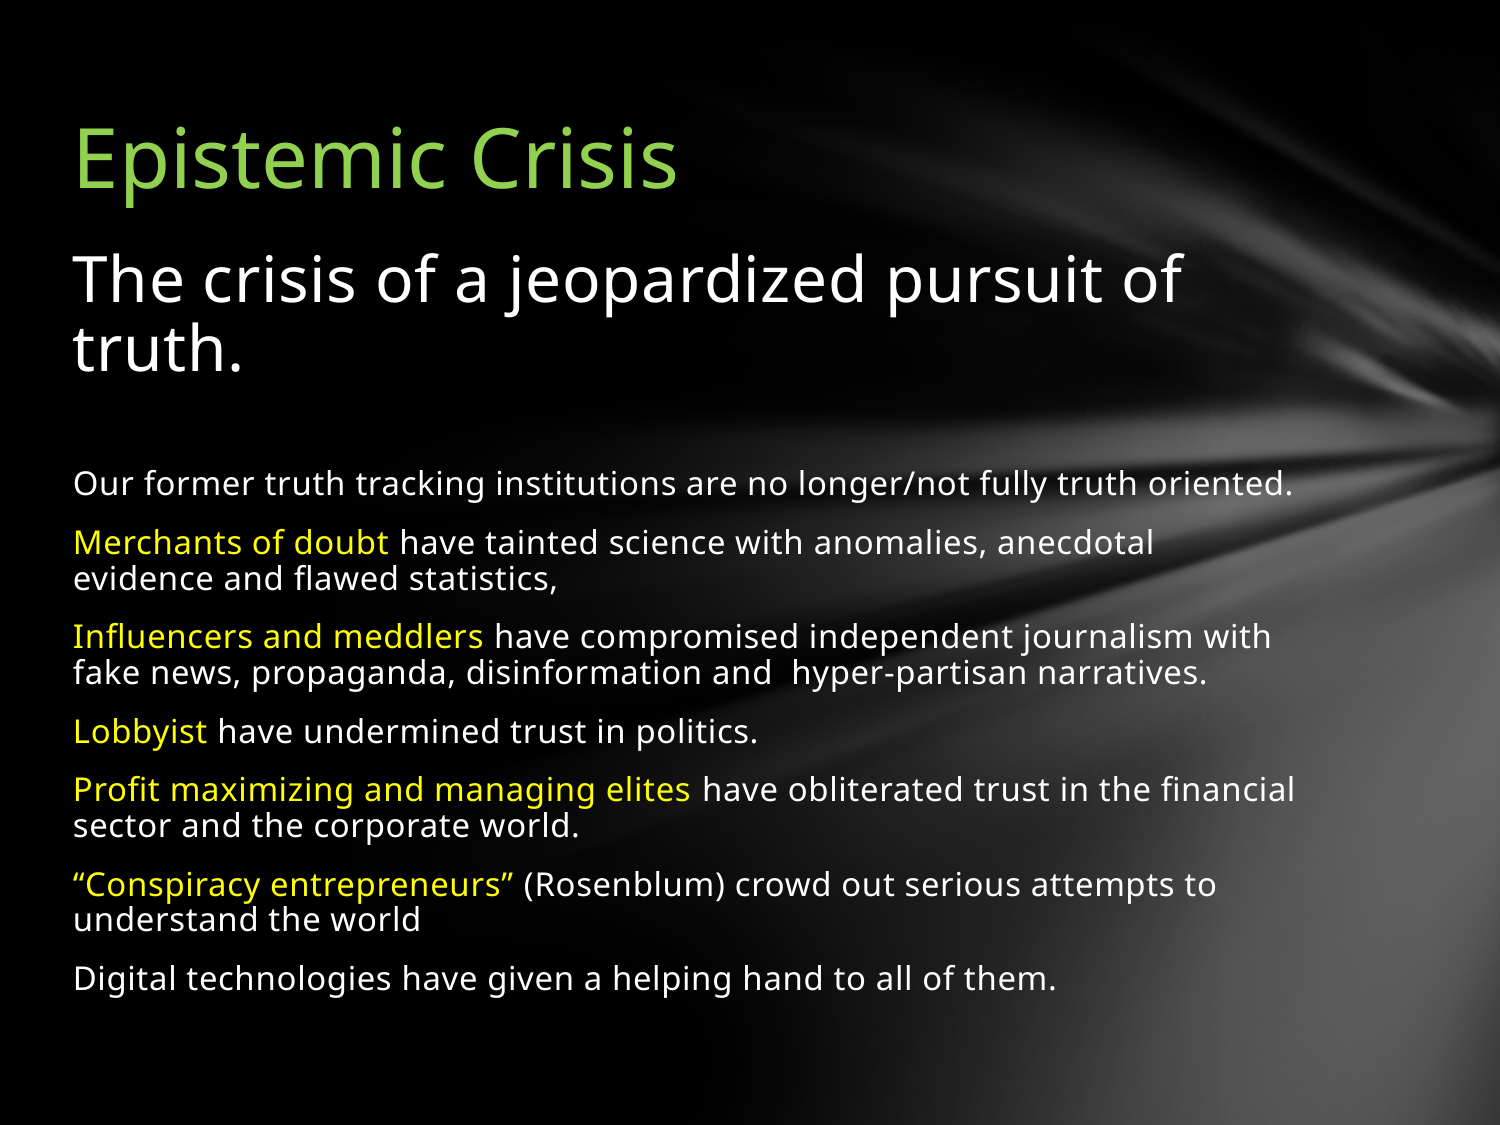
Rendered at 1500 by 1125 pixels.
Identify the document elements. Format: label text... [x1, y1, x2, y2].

list The crisis of a jeopardized pursuit of truth. Our former truth tracking institutions are no longer/not fully truth oriented. Merchants of doubt have tainted science with anomalies, anecdotal evidence and flawed statistics, Influencers and meddlers have compromised independent journalism with fake news, propaganda, disinformation and hyper-partisan narratives. Lobbyist have undermined trust in politics. Profit maximizing and managing elites have obliterated trust in the financial sector and the corporate world. “Conspiracy entrepreneurs” (Rosenblum) crowd out serious attempts to understand the world Digital technologies have given a helping hand to all of them. [57, 239, 1318, 1015]
title Epistemic Crisis [57, 37, 1318, 213]
